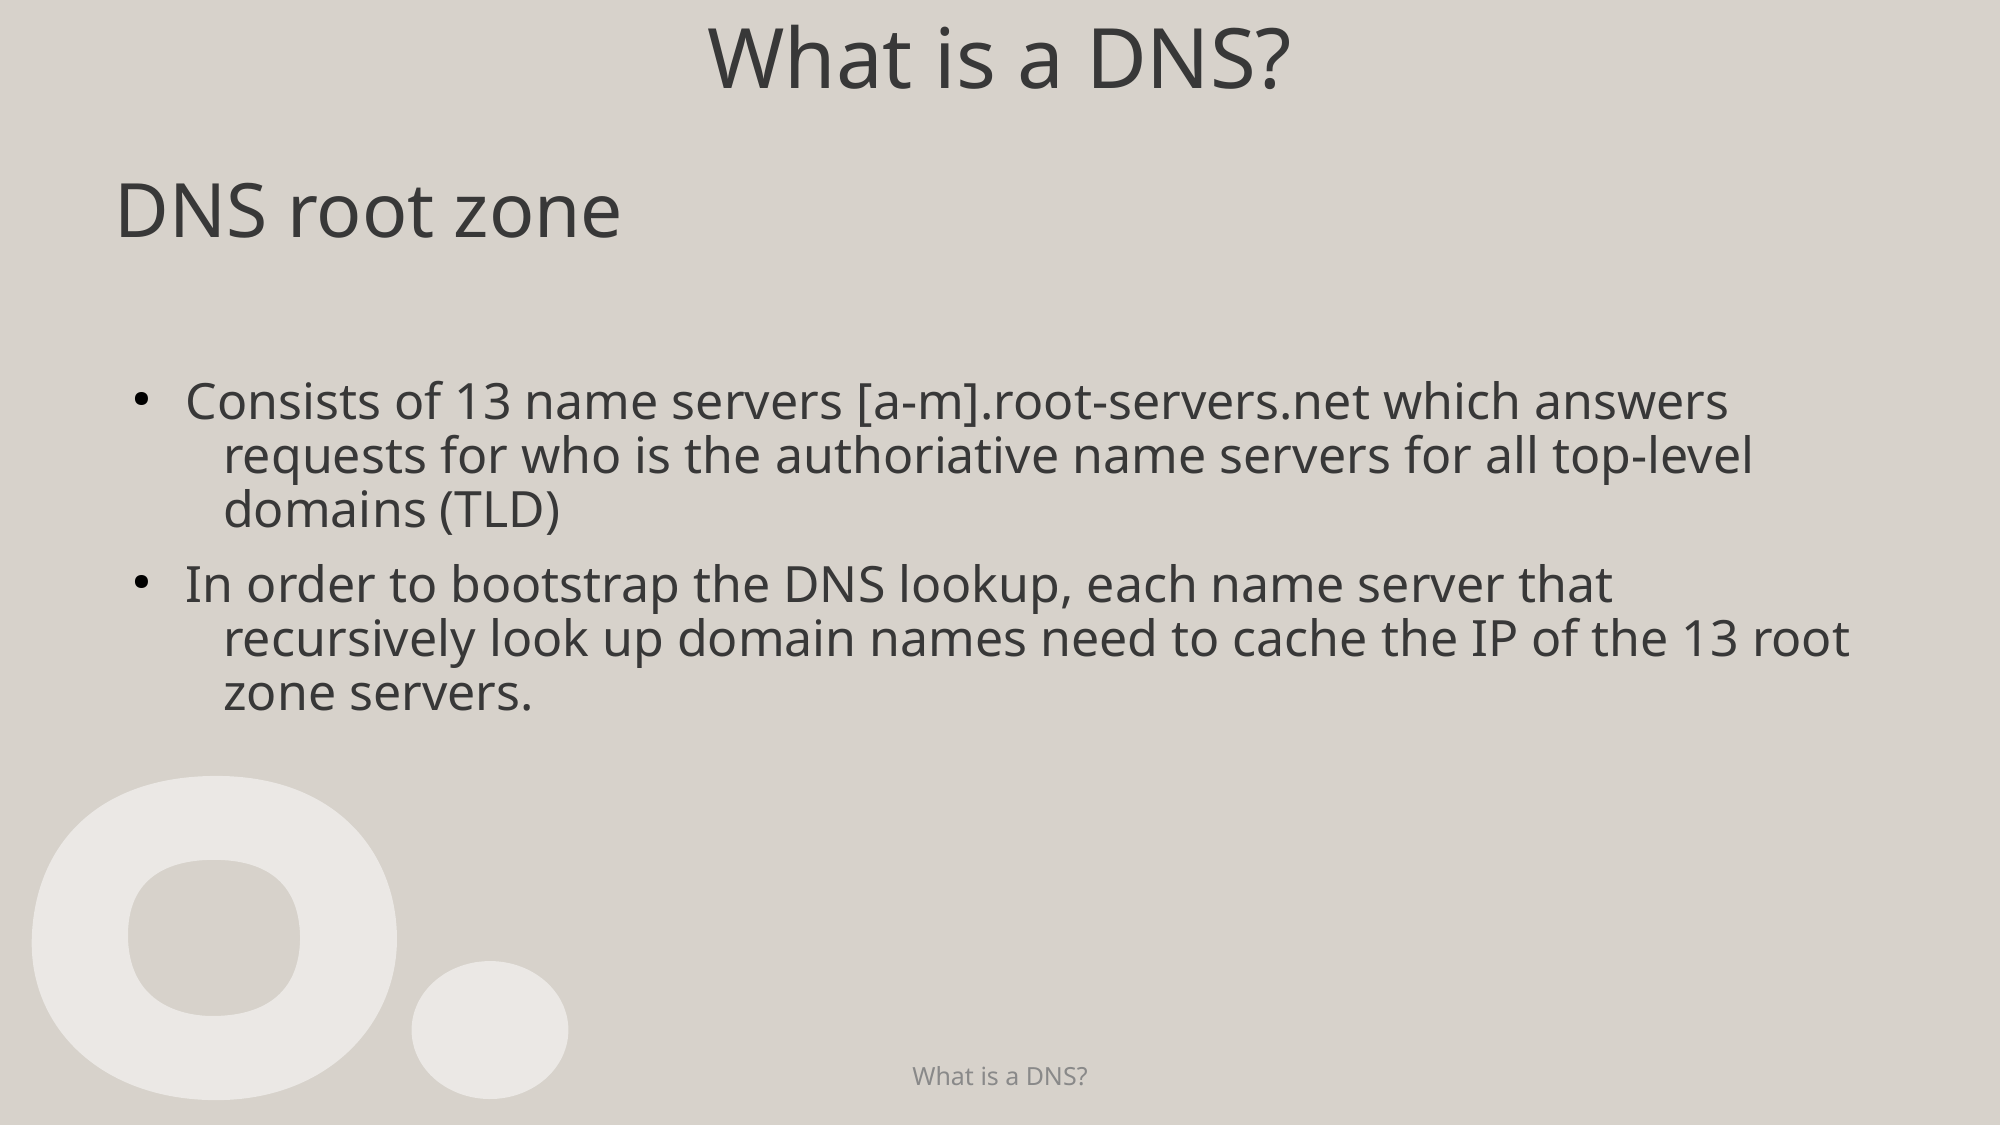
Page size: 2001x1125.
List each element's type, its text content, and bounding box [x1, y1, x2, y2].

title What is a DNS? [0, 5, 2000, 119]
footer What is a DNS? [662, 1045, 1338, 1105]
list DNS root zone Consists of 13 name servers [a-m].root-servers.net which answers requests for who is the authoriative name servers for all top-level domains (TLD) In order to bootstrap the DNS lookup, each name server that recursively look up domain names need to cache the IP of the 13 root zone servers. [99, 165, 1890, 969]
